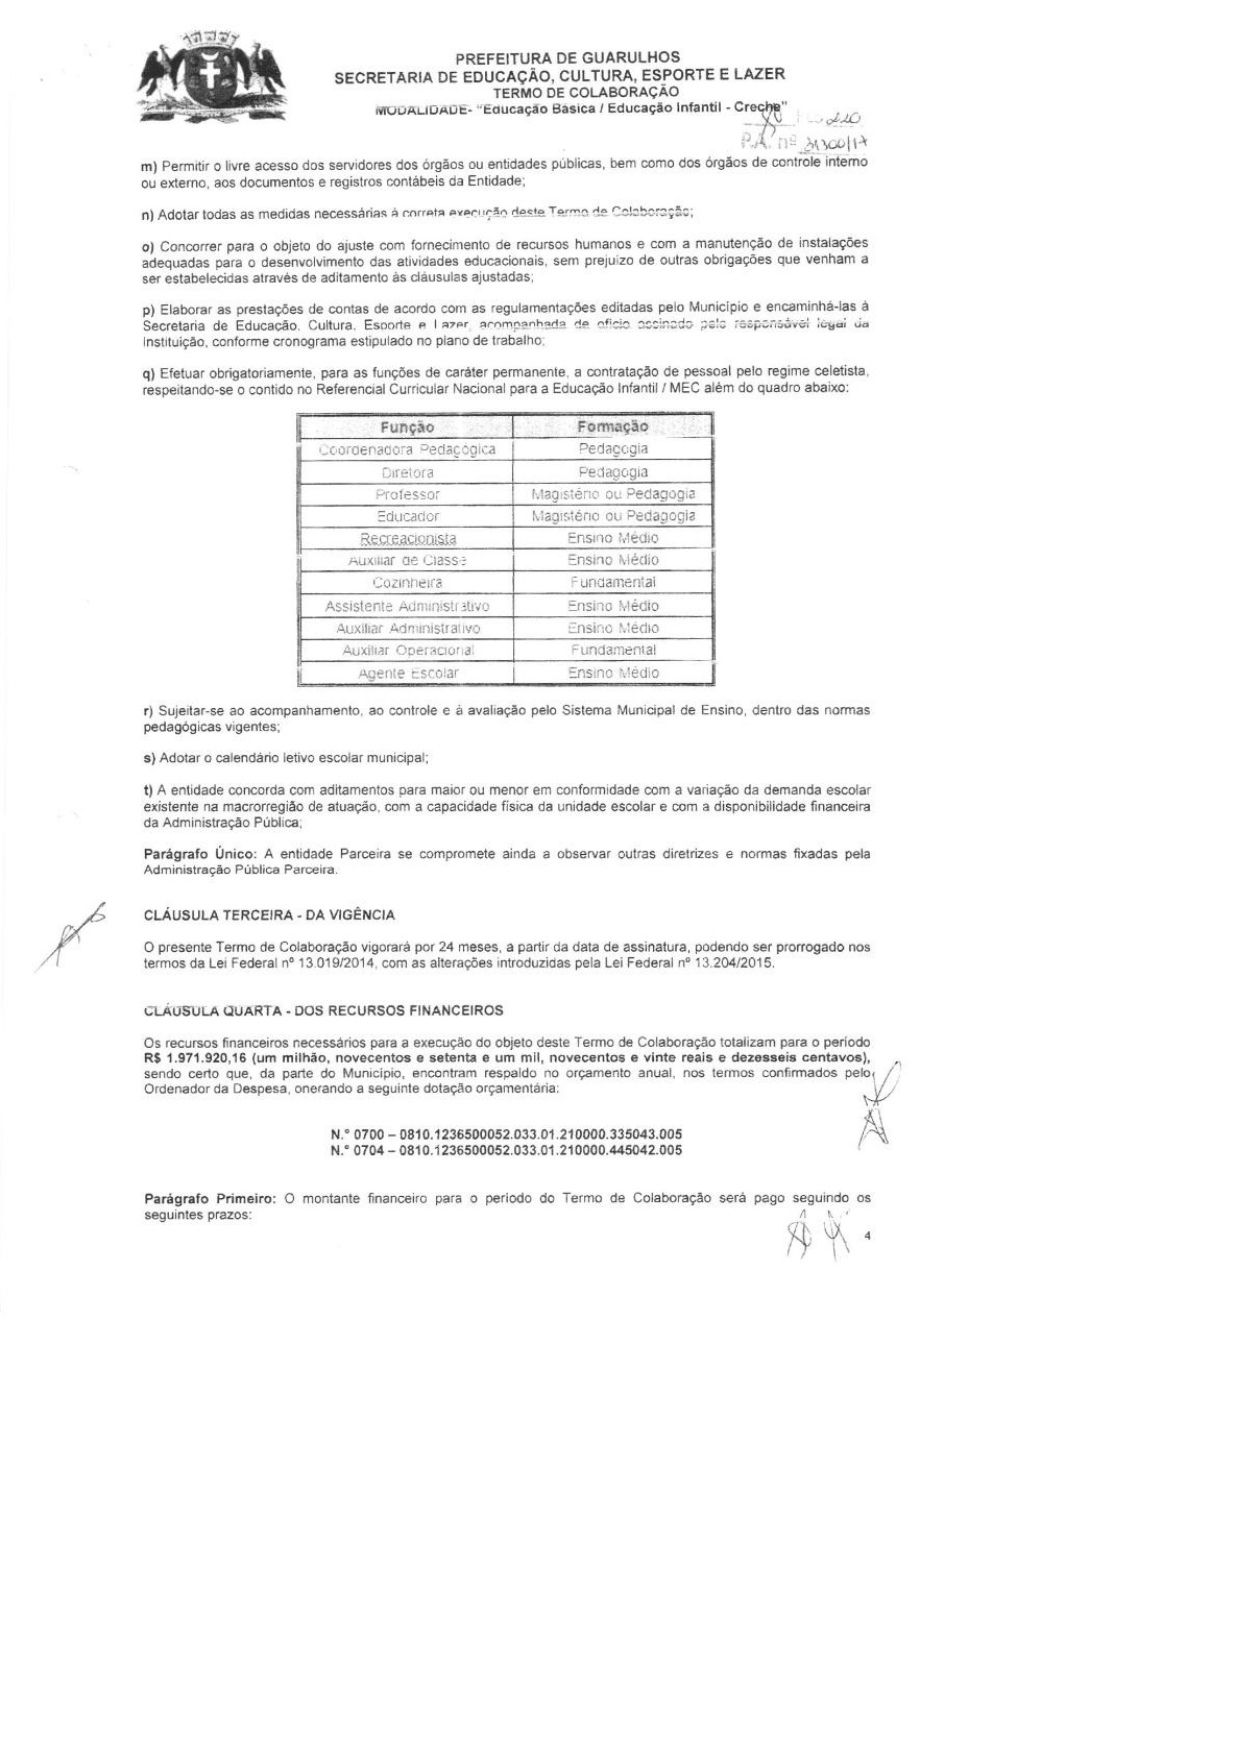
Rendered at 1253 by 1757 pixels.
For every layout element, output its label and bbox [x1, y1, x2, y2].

text_box [0, 0, 1253, 1757]
